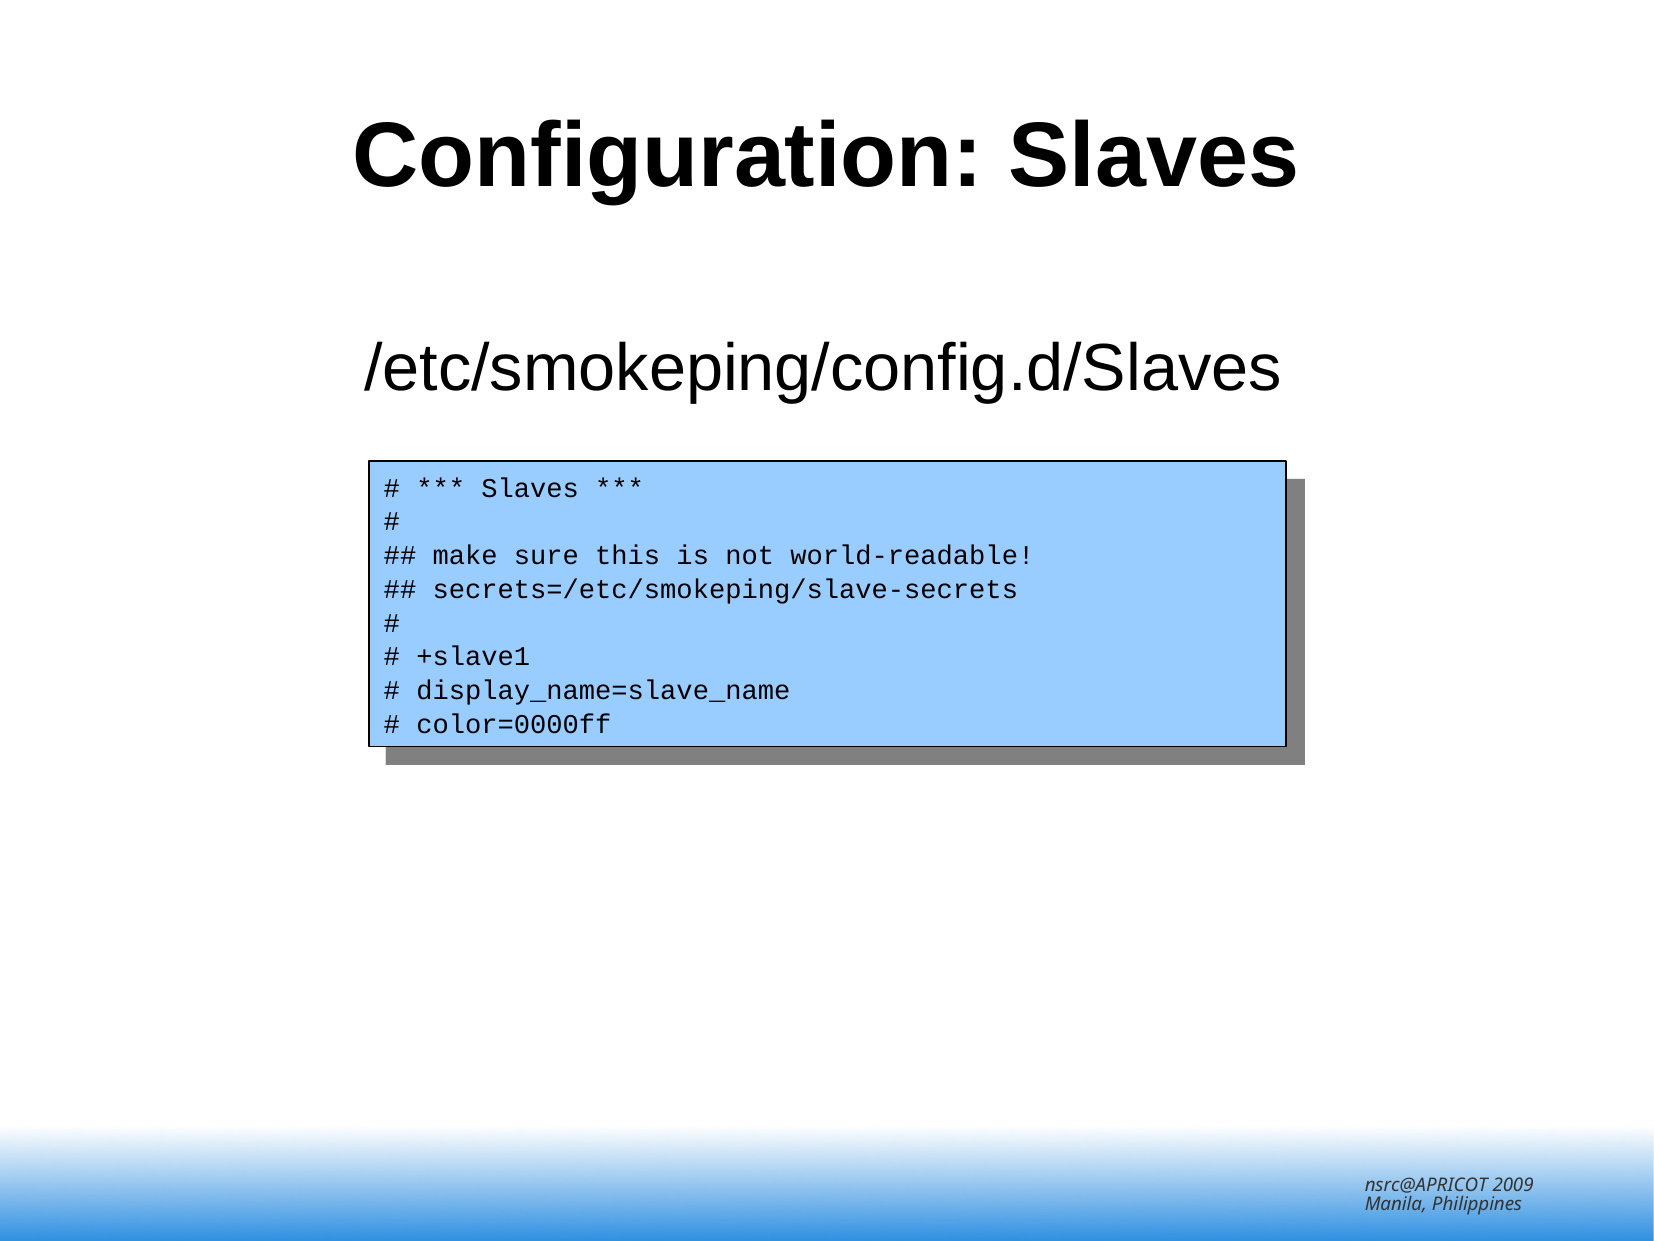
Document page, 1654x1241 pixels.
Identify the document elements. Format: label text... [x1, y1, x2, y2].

title Configuration: Slaves [82, 49, 1571, 257]
text_box # *** Slaves *** # ## make sure this is not world-readable! ## secrets=/etc/smokeping/slave-secrets # # +slave1 # display_name=slave_name # color=0000ff [369, 461, 1286, 747]
picture [0, 1124, 1654, 1241]
text_box /etc/smokeping/config.d/Slaves [349, 313, 1299, 412]
